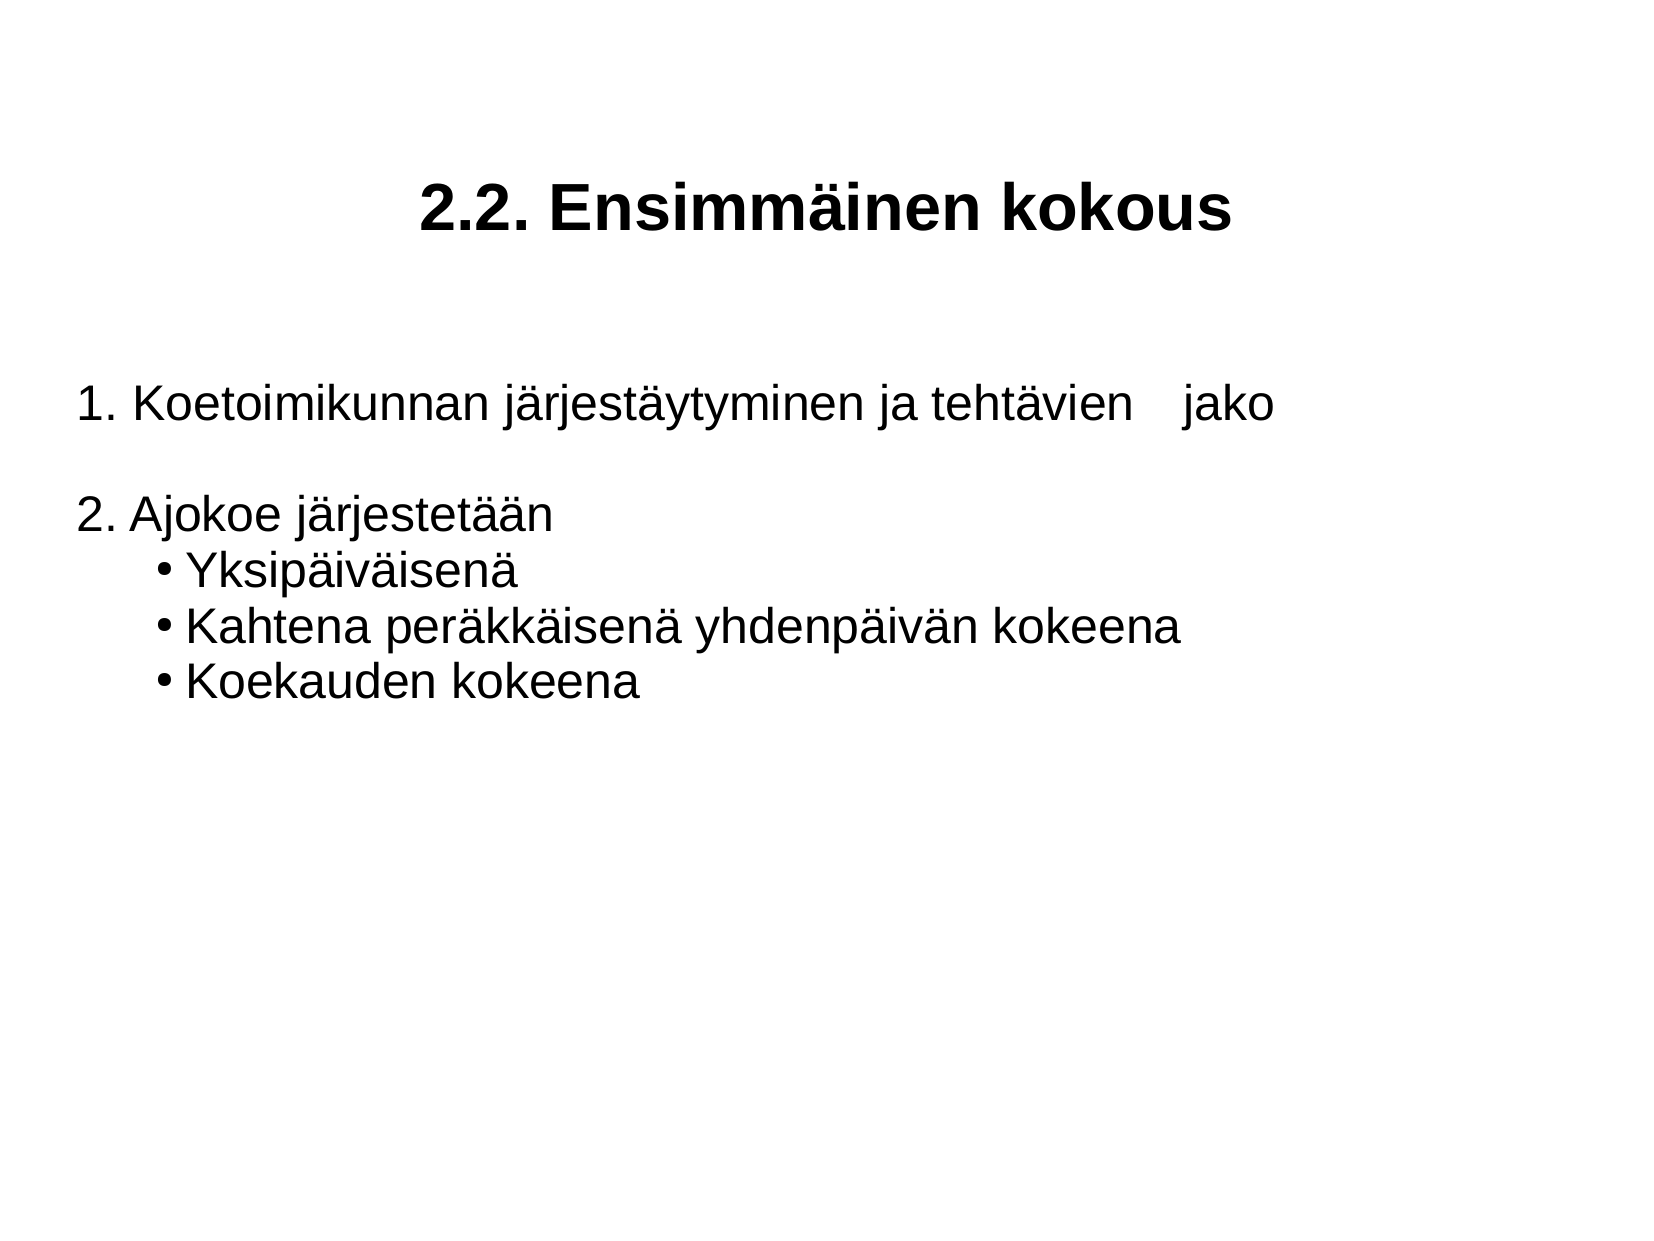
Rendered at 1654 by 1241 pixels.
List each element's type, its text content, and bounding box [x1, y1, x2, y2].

subtitle 2.2. Ensimmäinen kokous 1. Koetoimikunnan järjestäytyminen ja tehtävien jako 2. Ajokoe järjestetään Yksipäiväisenä Kahtena peräkkäisenä yhdenpäivän kokeena Koekauden kokeena [47, 170, 1607, 1118]
